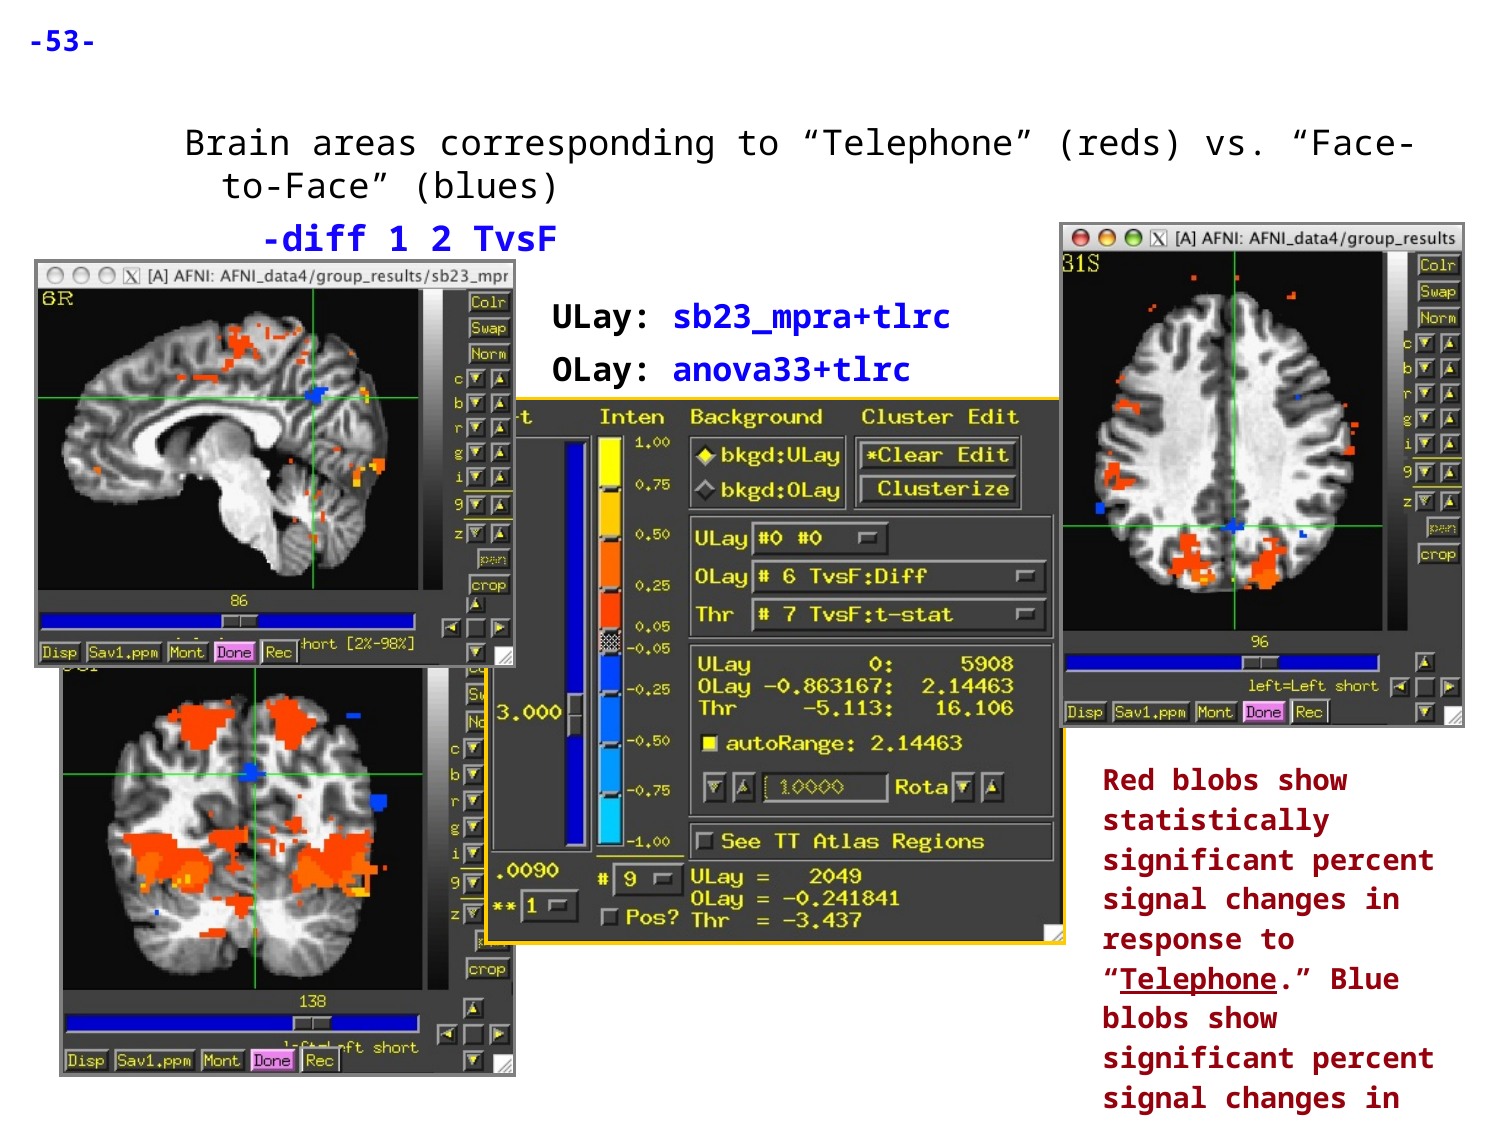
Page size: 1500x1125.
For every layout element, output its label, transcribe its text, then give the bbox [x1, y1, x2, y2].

picture [37, 262, 513, 665]
text_box Red blobs show statistically significant percent signal changes in response to “Telephone.” Blue blobs show significant percent signal changes in response to “Face-to-Face” displays [1087, 751, 1476, 1125]
picture [62, 668, 513, 1074]
text_box ULay: sb23_mpra+tlrc OLay: anova33+tlrc [537, 296, 1013, 396]
picture [487, 399, 1063, 942]
picture [1062, 224, 1463, 726]
list Brain areas corresponding to “Telephone” (reds) vs. “Face-to-Face” (blues) -diff 1 2 TvsF [112, 112, 1463, 263]
